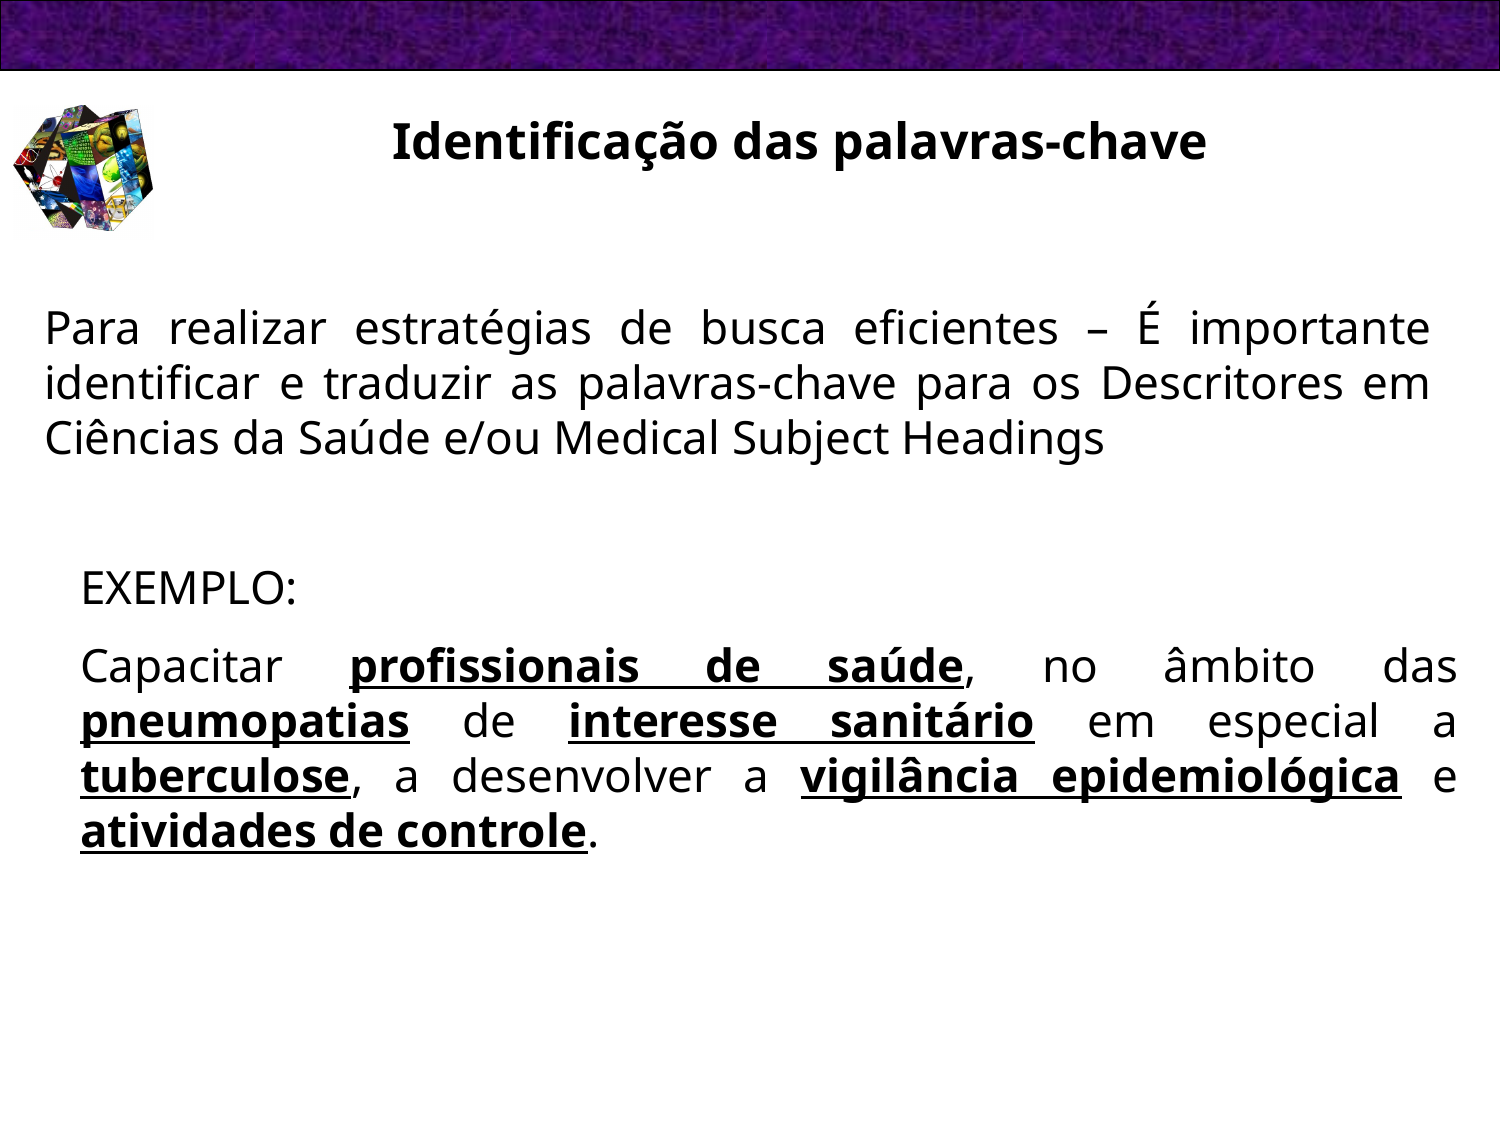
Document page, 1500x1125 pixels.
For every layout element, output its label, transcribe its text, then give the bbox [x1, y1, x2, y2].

text_box Para realizar estratégias de busca eficientes – É importante identificar e traduzir as palavras-chave para os Descritores em Ciências da Saúde e/ou Medical Subject Headings [29, 290, 1448, 471]
text_box Identificação das palavras-chave [87, 101, 1500, 177]
text_box EXEMPLO: Capacitar profissionais de saúde, no âmbito das pneumopatias de interesse sanitário em especial a tuberculose, a desenvolver a vigilância epidemiológica e atividades de controle. [64, 550, 1474, 864]
picture [1, 1, 1499, 69]
